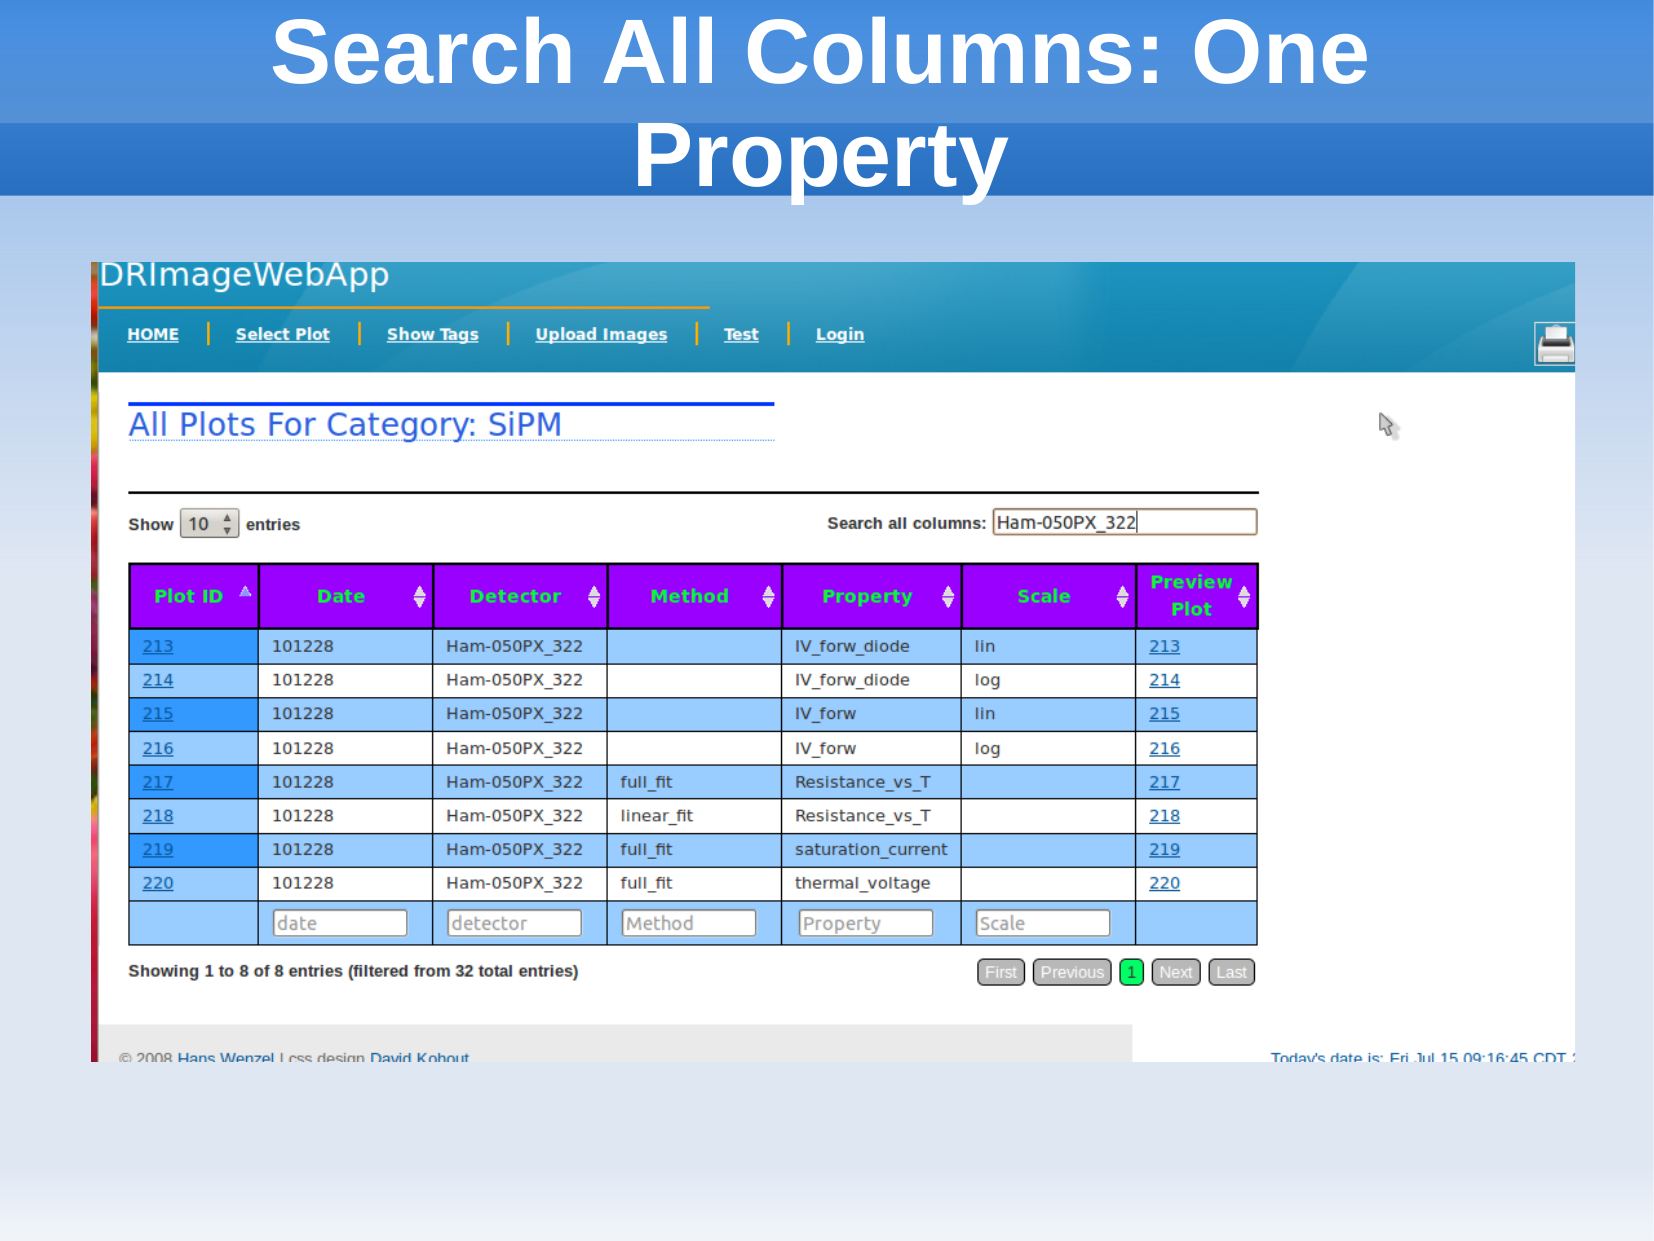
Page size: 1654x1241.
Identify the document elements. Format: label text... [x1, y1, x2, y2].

title Search All Columns: One Property [76, 0, 1565, 208]
picture [0, 0, 1654, 1241]
